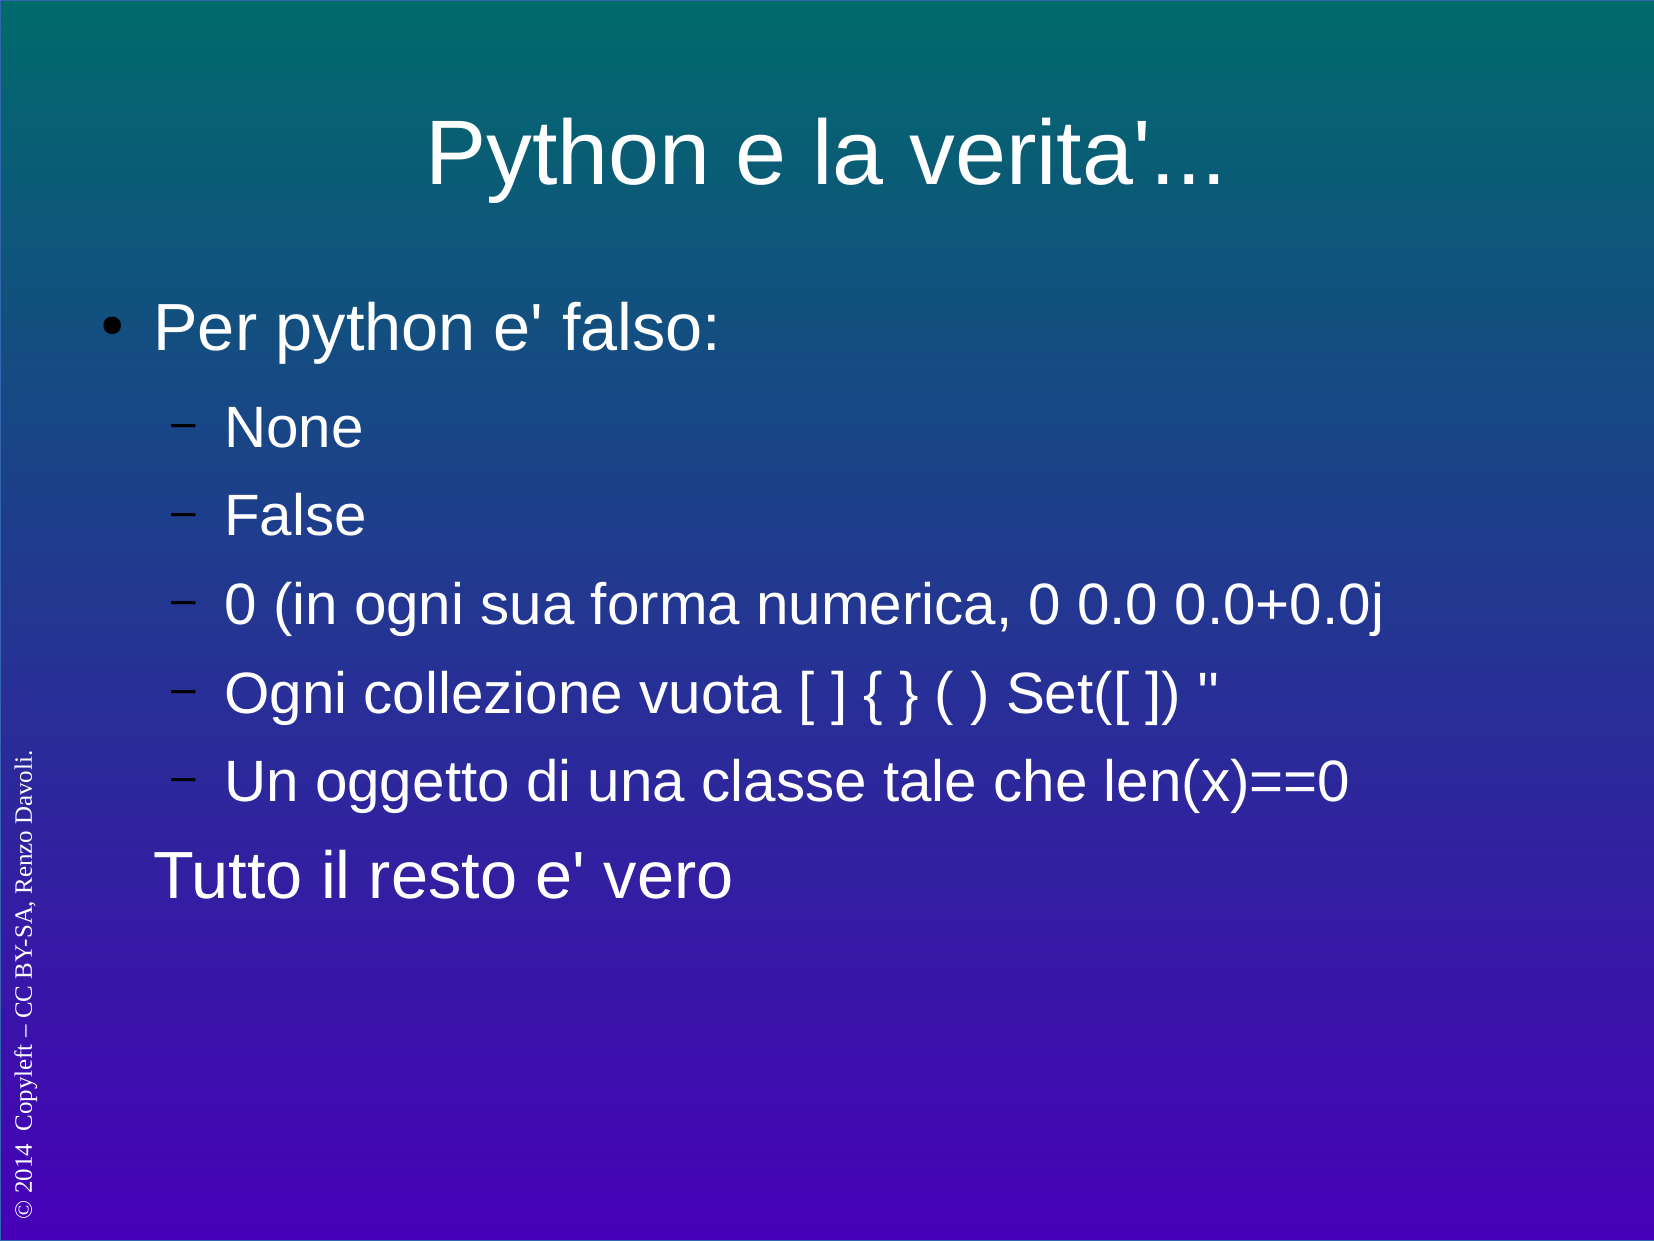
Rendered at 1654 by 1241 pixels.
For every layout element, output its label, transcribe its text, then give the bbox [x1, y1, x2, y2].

title Python e la verita'... [82, 49, 1571, 257]
list Per python e' falso: None False 0 (in ogni sua forma numerica, 0 0.0 0.0+0.0j Ogni collezione vuota [ ] { } ( ) Set([ ]) '' Un oggetto di una classe tale che len(x)==0 Tutto il resto e' vero [82, 290, 1571, 1010]
